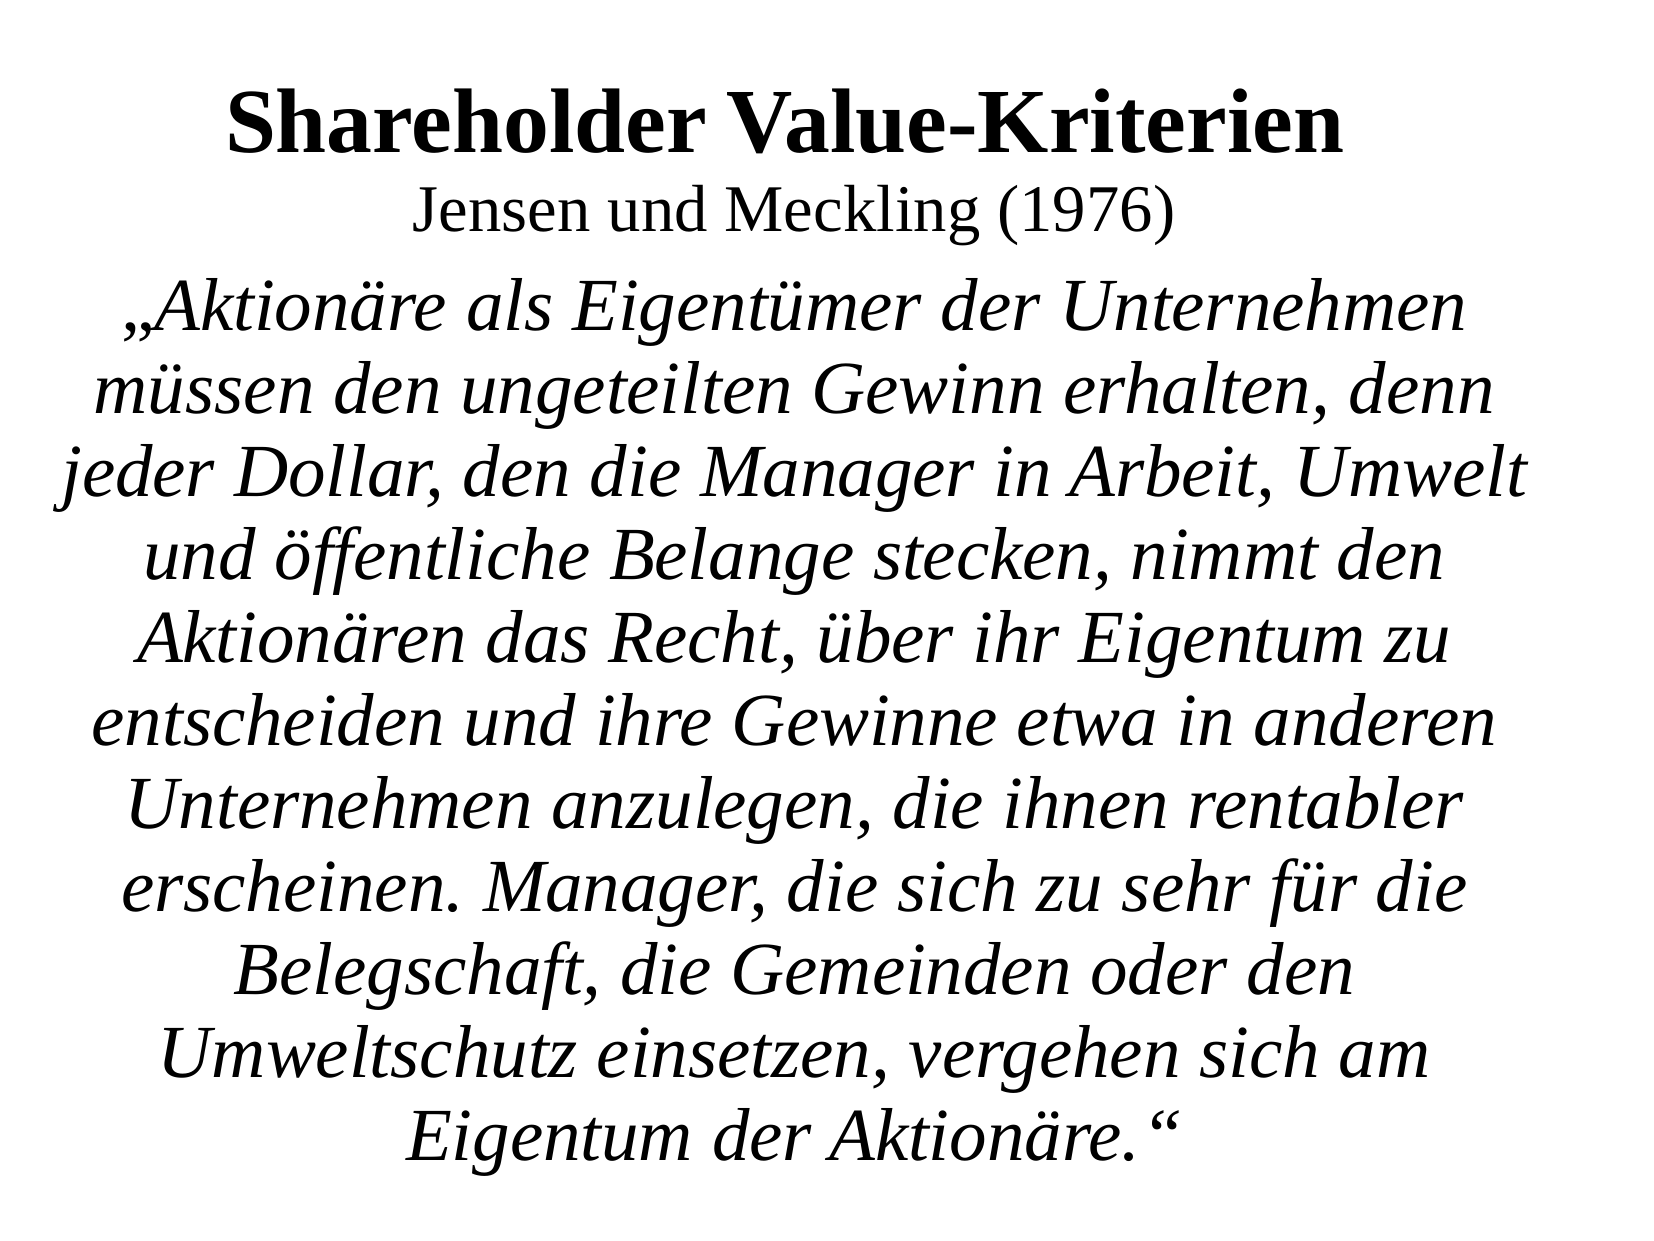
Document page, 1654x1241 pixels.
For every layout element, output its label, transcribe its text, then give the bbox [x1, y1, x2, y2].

text_box Shareholder Value-Kriterien Jensen und Meckling (1976) „Aktionäre als Eigentümer der Unternehmen müssen den ungeteilten Gewinn erhalten, denn jeder Dollar, den die Manager in Arbeit, Umwelt und öffentliche Belange stecken, nimmt den Aktionären das Recht, über ihr Eigentum zu entscheiden und ihre Gewinne etwa in anderen Unternehmen anzulegen, die ihnen rentabler erscheinen. Manager, die sich zu sehr für die Belegschaft, die Gemeinden oder den Umweltschutz einsetzen, vergehen sich am Eigentum der Aktionäre.“ [46, 63, 1571, 1185]
